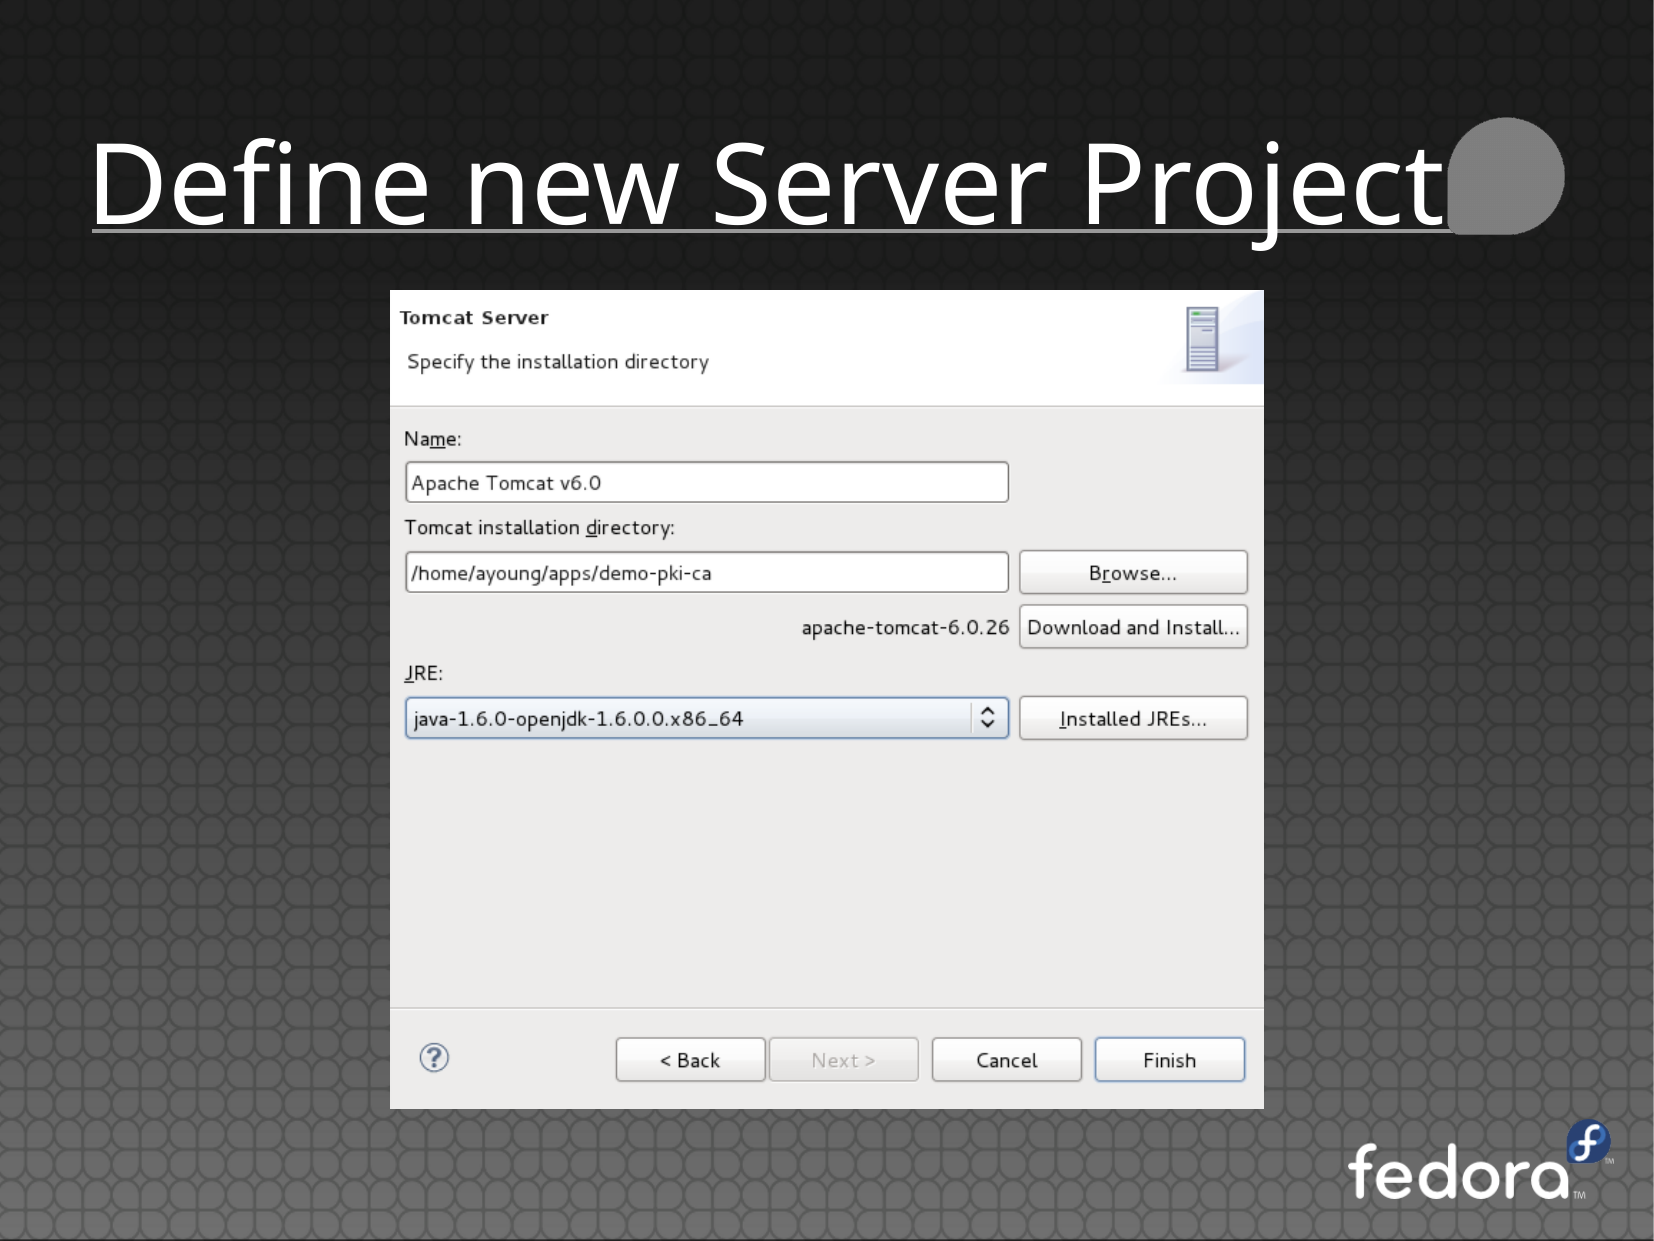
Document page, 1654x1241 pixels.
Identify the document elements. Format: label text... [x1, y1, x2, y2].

picture [0, 0, 1654, 1241]
title Define new Server Project [86, 112, 1576, 249]
